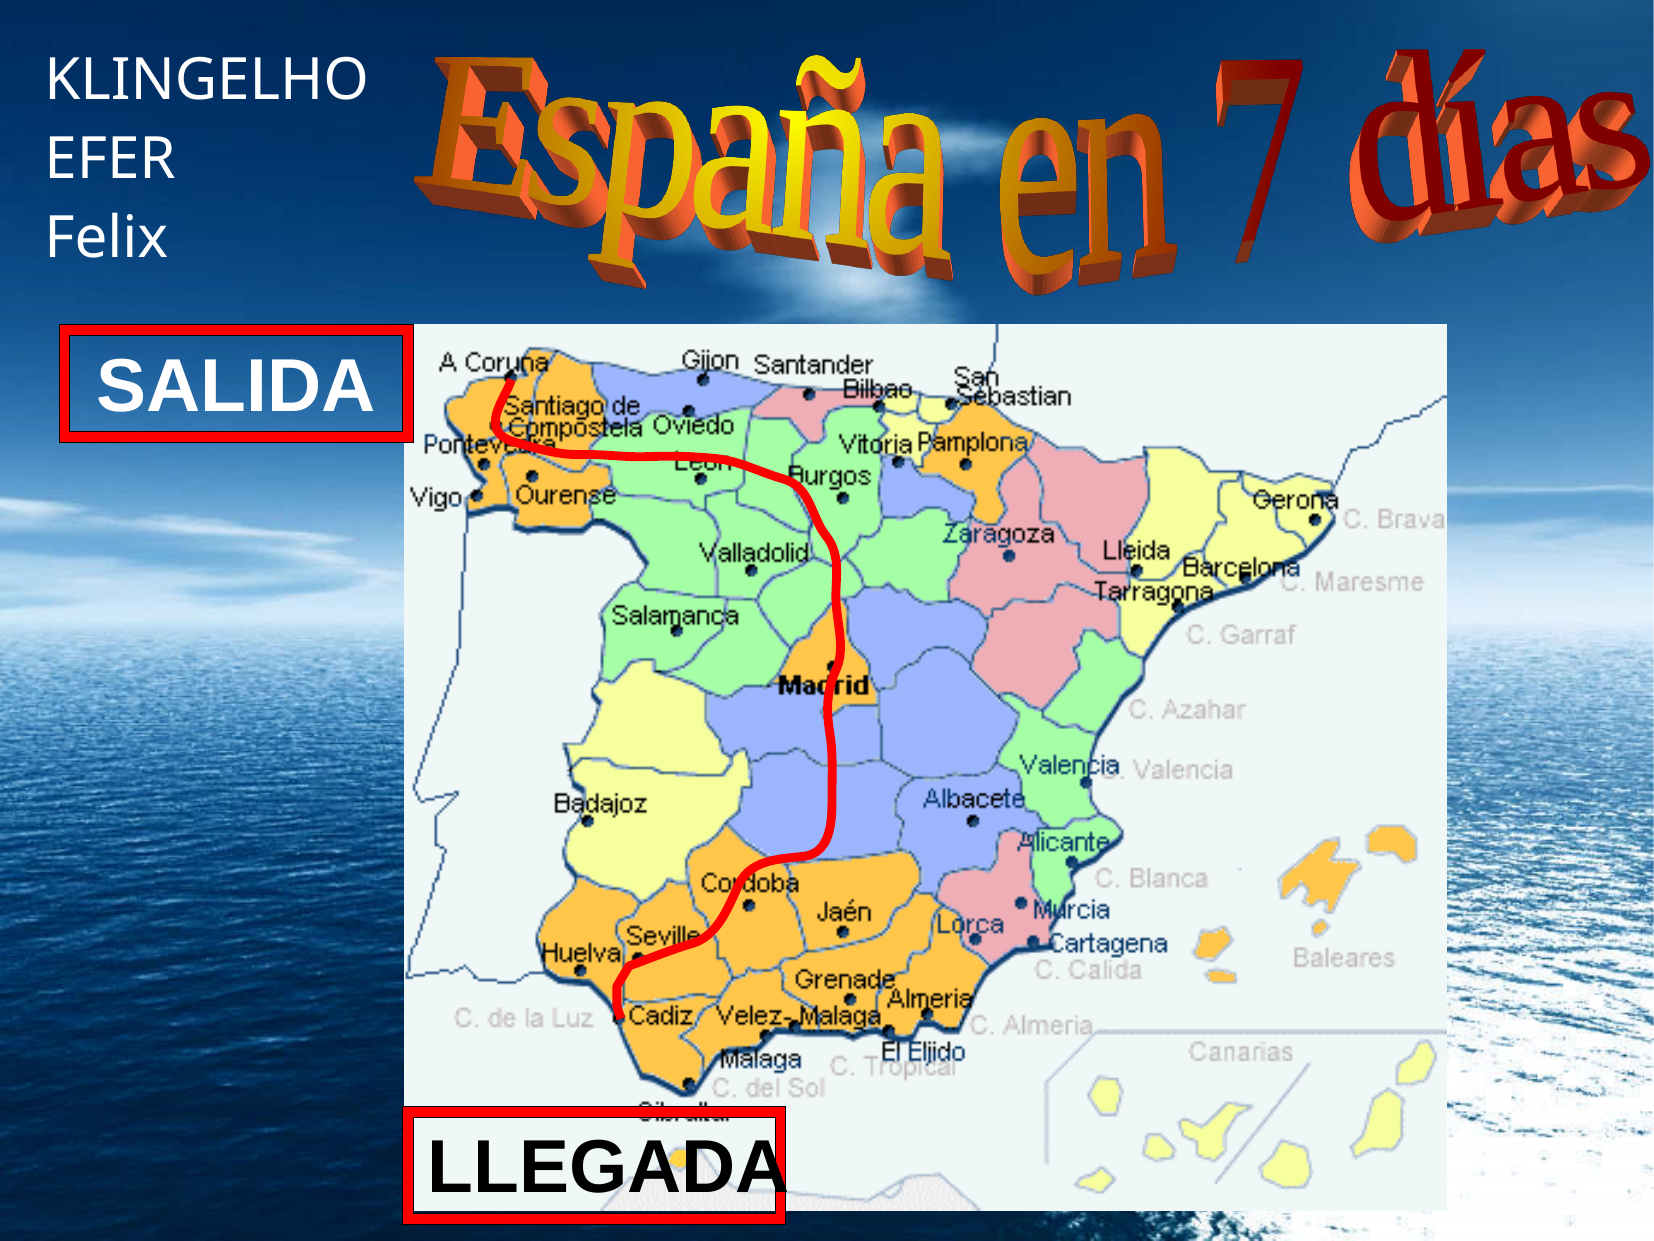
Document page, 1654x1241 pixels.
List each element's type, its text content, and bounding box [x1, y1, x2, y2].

text_box SALIDA [59, 324, 414, 443]
picture [0, 0, 1654, 1241]
text_box LLEGADA [402, 1106, 786, 1225]
text_box KLINGELHOEFER Felix [29, 29, 414, 187]
